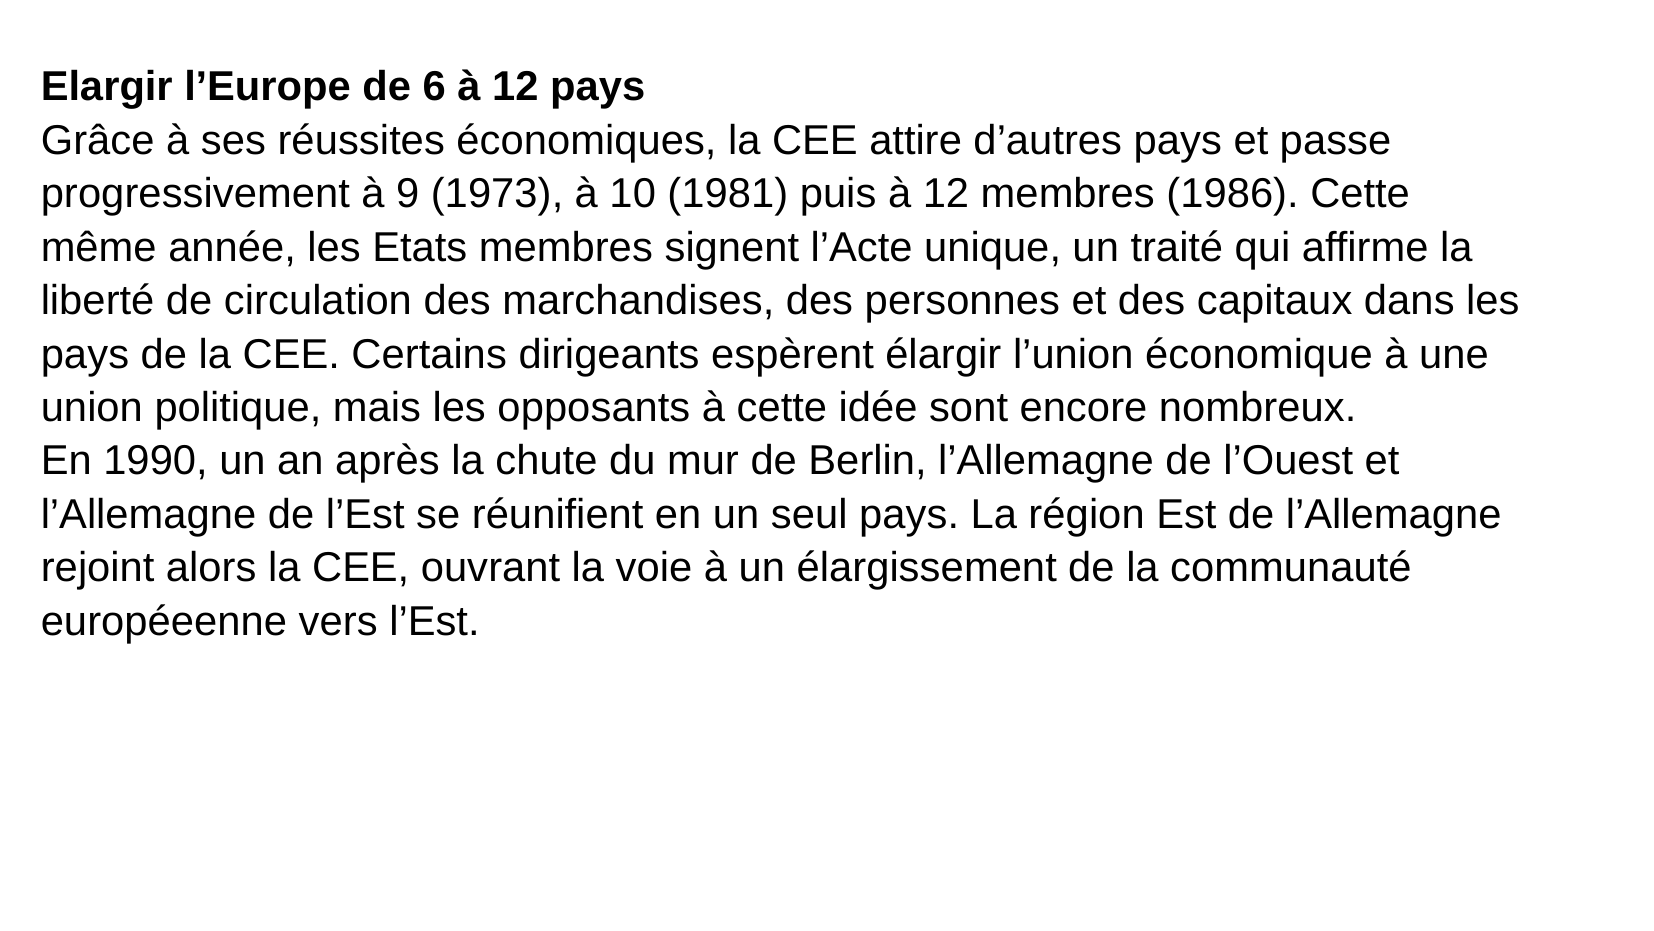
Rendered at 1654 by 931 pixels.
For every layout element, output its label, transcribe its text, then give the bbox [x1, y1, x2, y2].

subtitle Elargir l’Europe de 6 à 12 pays Grâce à ses réussites économiques, la CEE attire d’autres pays et passe progressivement à 9 (1973), à 10 (1981) puis à 12 membres (1986). Cette même année, les Etats membres signent l’Acte unique, un traité qui affirme la liberté de circulation des marchandises, des personnes et des capitaux dans les pays de la CEE. Certains dirigeants espèrent élargir l’union économique à une union politique, mais les opposants à cette idée sont encore nombreux. En 1990, un an après la chute du mur de Berlin, l’Allemagne de l’Ouest et l’Allemagne de l’Est se réunifient en un seul pays. La région Est de l’Allemagne rejoint alors la CEE, ouvrant la voie à un élargissement de la communauté européeenne vers l’Est. [40, 56, 1530, 645]
